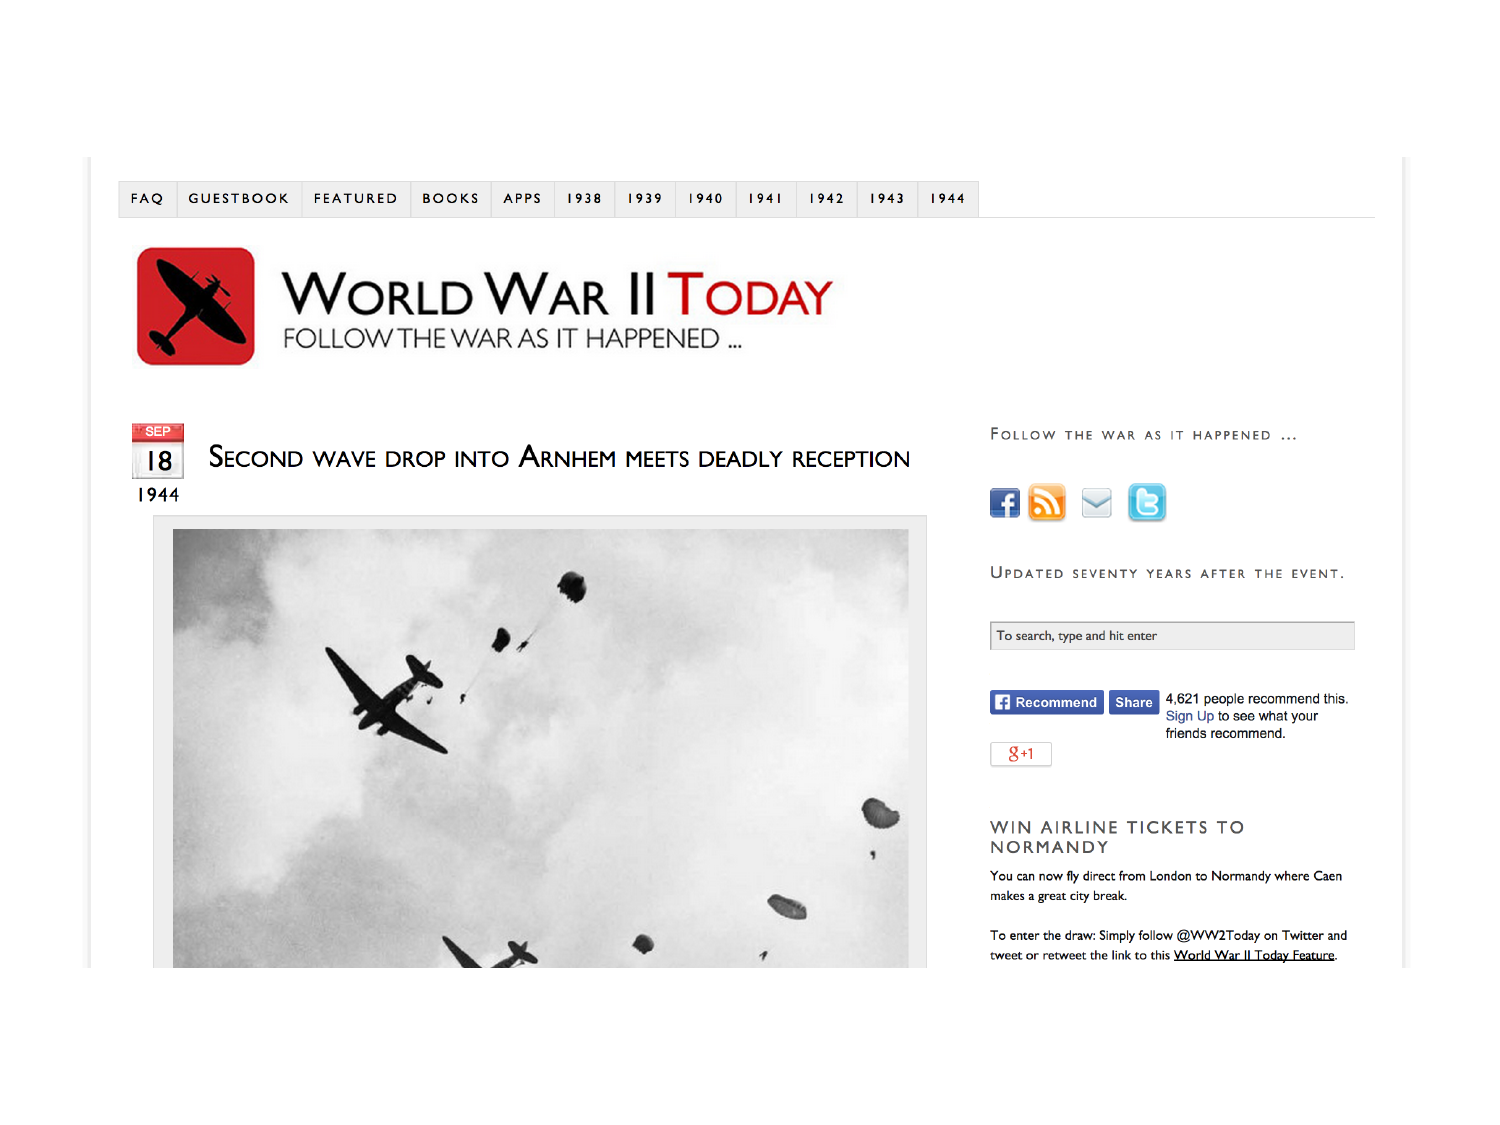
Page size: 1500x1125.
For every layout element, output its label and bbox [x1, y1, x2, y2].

picture [39, 157, 1461, 968]
